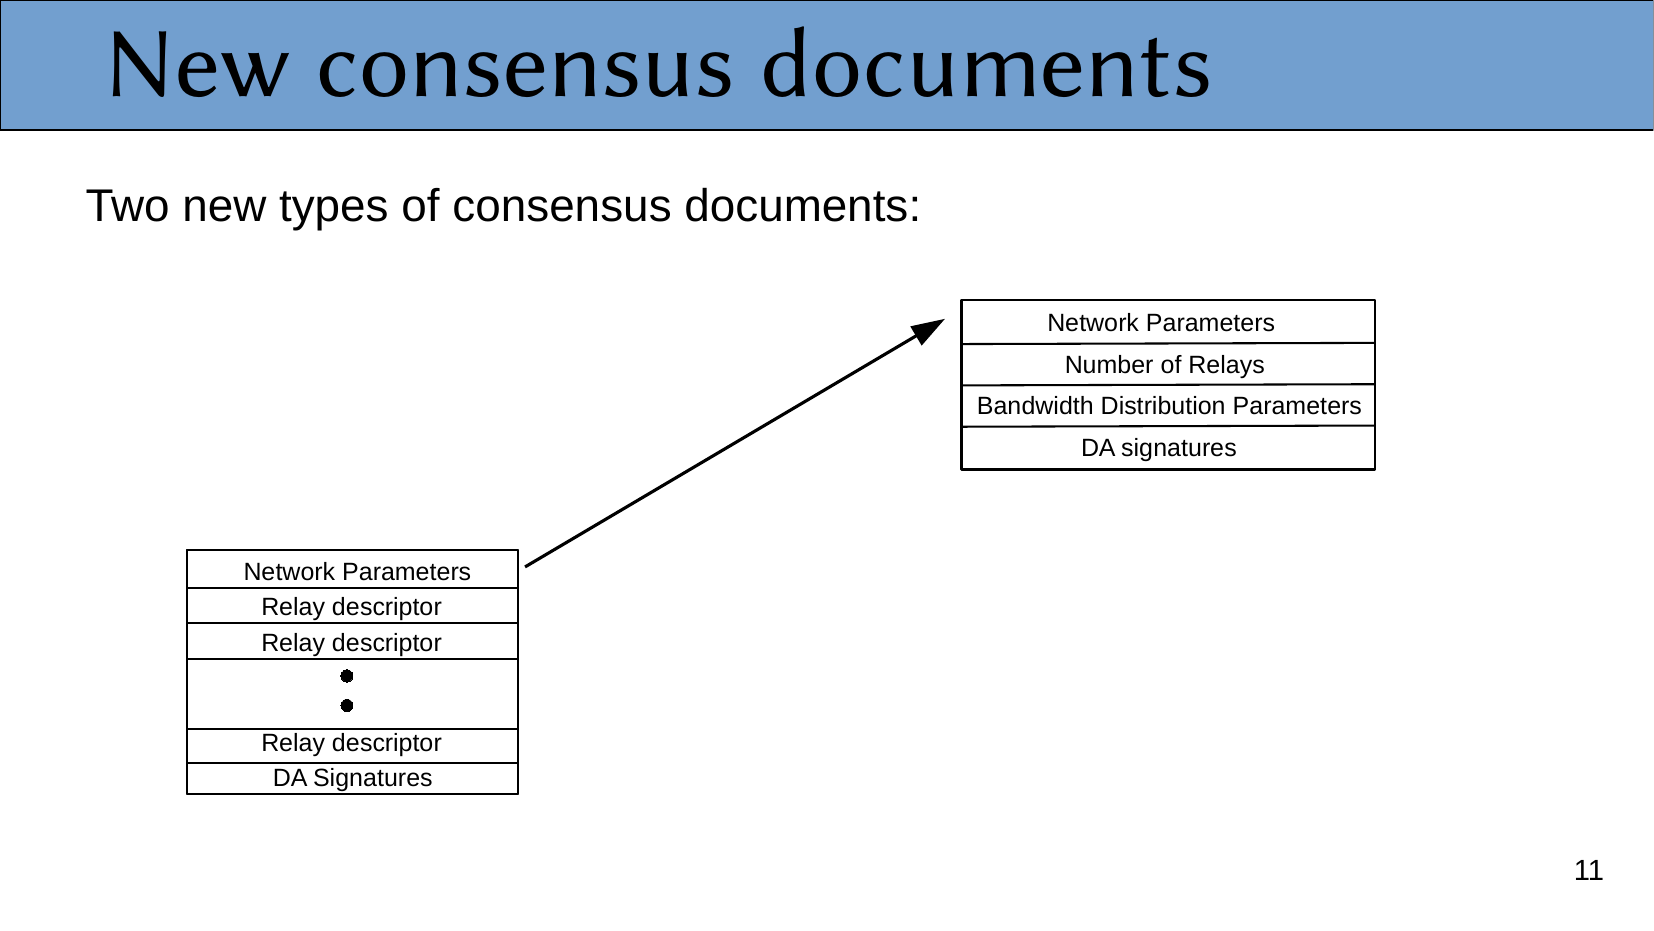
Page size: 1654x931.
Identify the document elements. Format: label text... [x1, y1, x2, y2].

text_box Bandwidth Distribution Parameters [962, 384, 1400, 484]
text_box [0, 0, 88, 130]
text_box DA signatures [1066, 426, 1252, 470]
text_box [188, 764, 258, 793]
text_box [961, 300, 1376, 343]
text_box Number of Relays [1050, 342, 1382, 384]
text_box New consensus documents [88, 0, 1654, 131]
text_box Two new types of consensus documents: [70, 172, 957, 272]
text_box DA Signatures [258, 756, 554, 800]
text_box [188, 551, 228, 587]
text_box Relay descriptor [246, 721, 542, 765]
text_box Network Parameters [228, 550, 524, 593]
text_box [187, 660, 519, 728]
text_box [961, 345, 1050, 384]
text_box [187, 624, 246, 658]
text_box [187, 730, 246, 762]
text_box [187, 589, 246, 622]
text_box 11 [1559, 846, 1642, 928]
text_box Relay descriptor [246, 585, 542, 621]
text_box Relay descriptor [246, 621, 542, 664]
text_box Network Parameters [1032, 301, 1299, 349]
